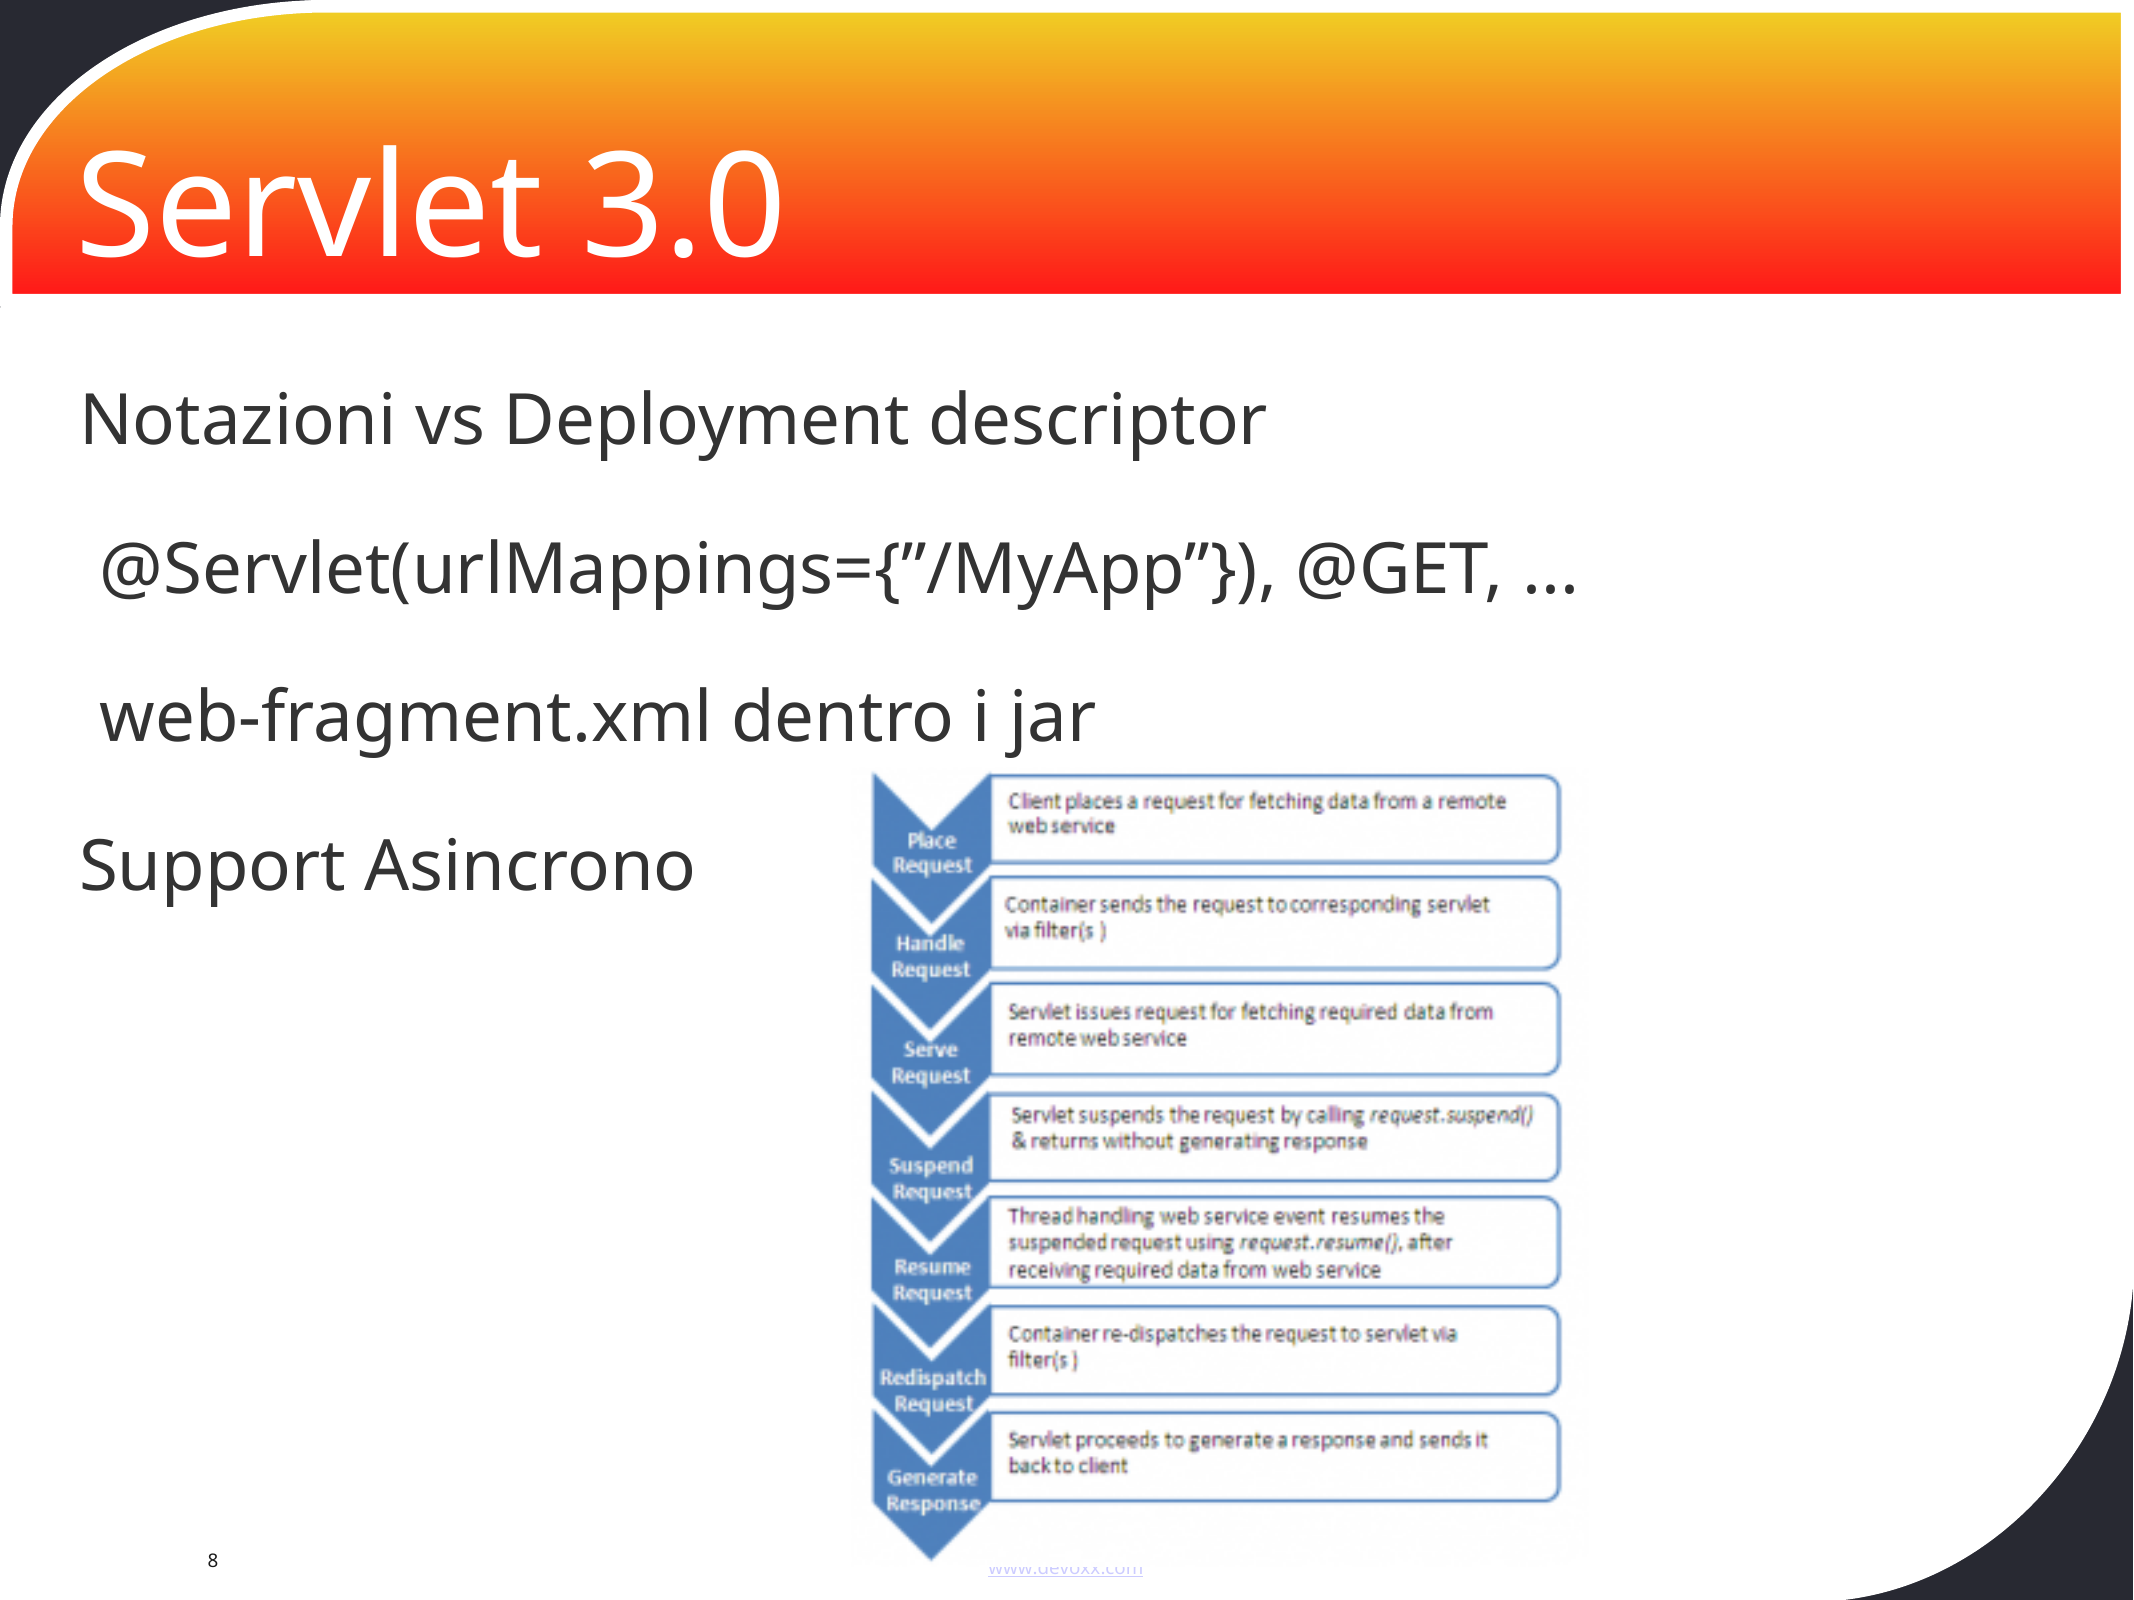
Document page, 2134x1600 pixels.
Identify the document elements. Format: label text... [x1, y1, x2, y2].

picture [851, 767, 1589, 1567]
list Notazioni vs Deployment descriptor @Servlet(urlMappings={”/MyApp”}), @GET, ... web-fragment.xml dentro i jar Support Asincrono [68, 358, 2032, 1517]
text_box Servlet 3.0 [75, 56, 2036, 286]
